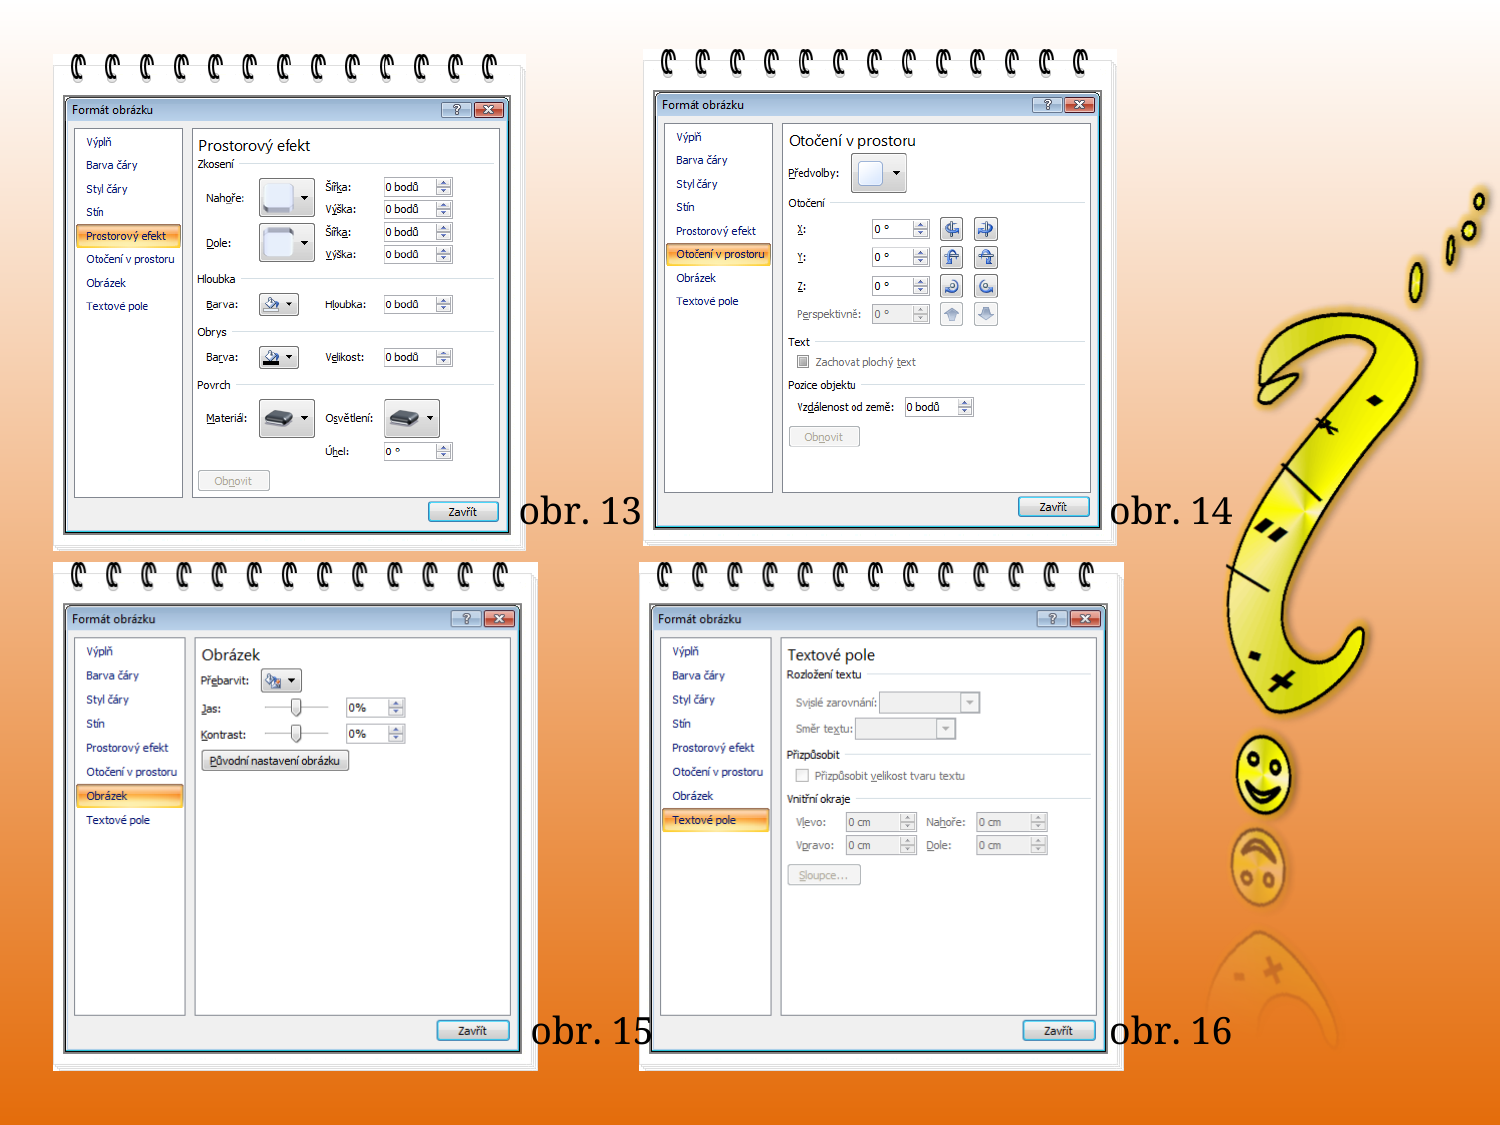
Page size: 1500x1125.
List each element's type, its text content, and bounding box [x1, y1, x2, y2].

picture [53, 54, 526, 551]
text_box obr. 15 [515, 999, 670, 1060]
text_box obr. 14 [1094, 479, 1248, 586]
picture [643, 49, 1117, 546]
picture [639, 562, 1124, 1071]
picture [1171, 160, 1500, 1125]
text_box obr. 13 [503, 479, 658, 541]
text_box obr. 16 [1094, 999, 1248, 1105]
picture [53, 562, 538, 1071]
